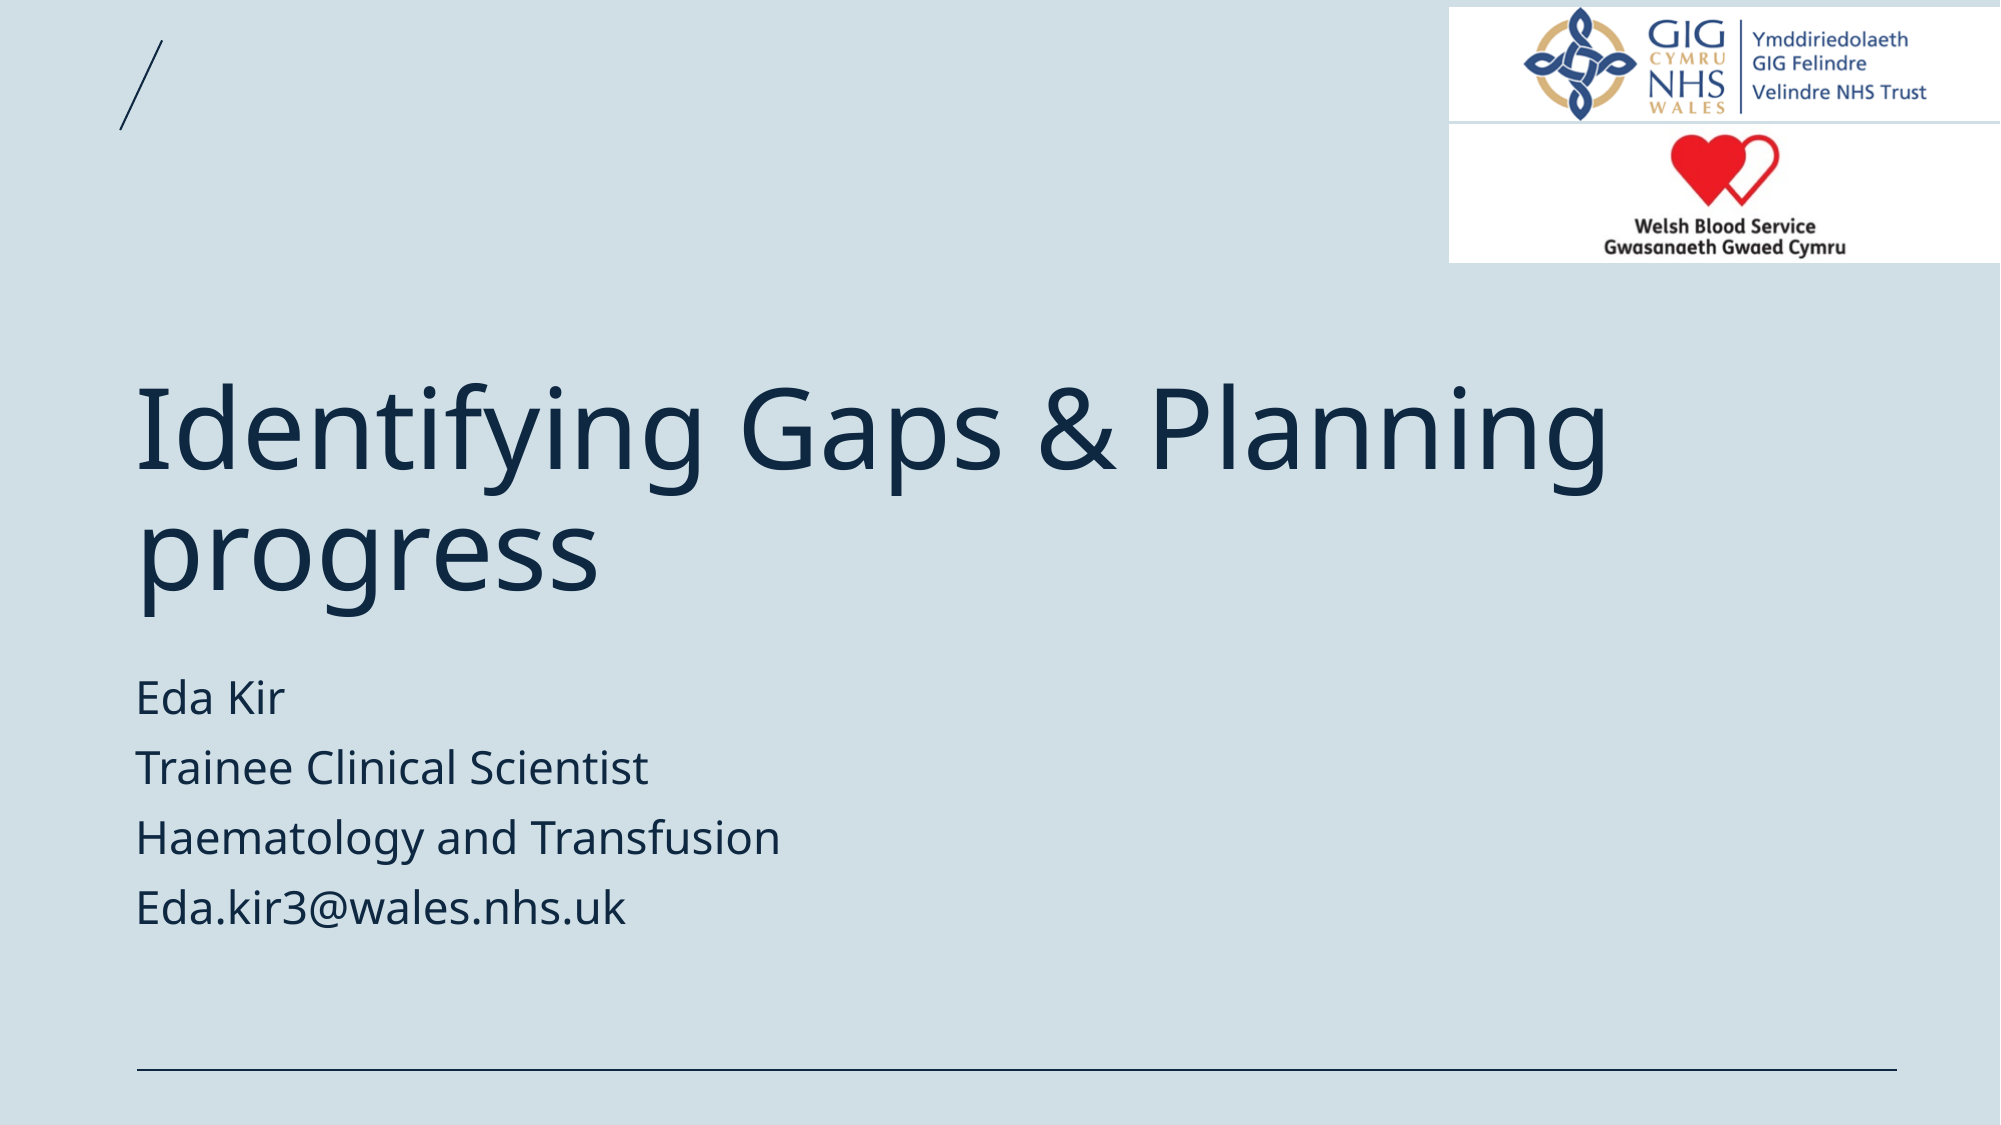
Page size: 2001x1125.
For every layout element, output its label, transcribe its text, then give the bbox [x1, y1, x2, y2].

picture [1449, 7, 2000, 121]
picture [1449, 124, 2000, 263]
title Identifying Gaps & Planning progress [120, 203, 1697, 623]
text_box [0, 0, 2000, 1125]
subtitle Eda Kir Trainee Clinical Scientist Haematology and Transfusion Eda.kir3@wales.nhs.uk [120, 667, 1067, 1036]
